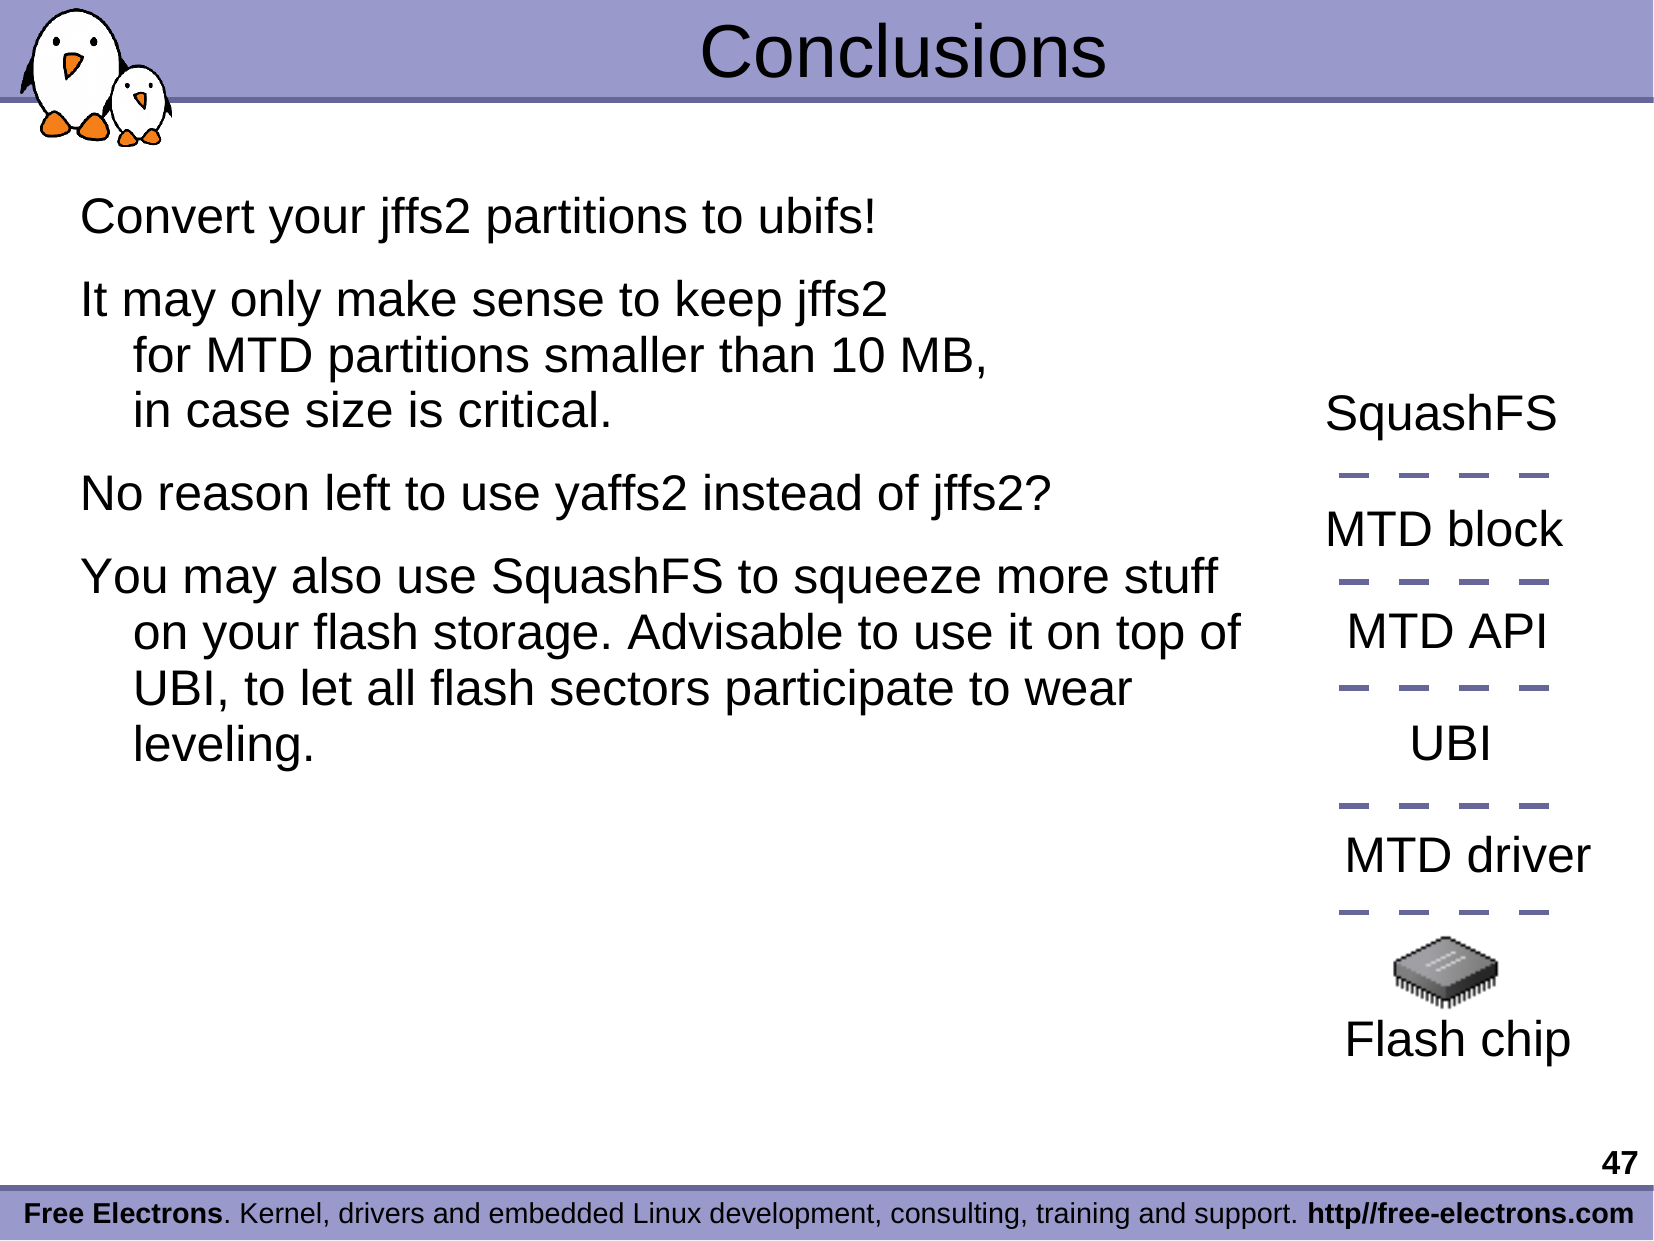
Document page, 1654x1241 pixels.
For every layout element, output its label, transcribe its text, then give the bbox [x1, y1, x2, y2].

list Convert your jffs2 partitions to ubifs! It may only make sense to keep jffs2 for MTD partitions smaller than 10 MB, in case size is critical. No reason left to use yaffs2 instead of jffs2? You may also use SquashFS to squeeze more stuff on your flash storage. Advisable to use it on top of UBI, to let all flash sectors participate to wear leveling. [62, 188, 1256, 1038]
text_box MTD driver [1344, 827, 1592, 890]
text_box MTD API [1332, 603, 1550, 666]
picture [20, 8, 172, 147]
text_box SquashFS [1324, 385, 1558, 448]
text_box UBI [1409, 715, 1493, 778]
text_box MTD block [1324, 500, 1564, 564]
picture [1387, 915, 1506, 1010]
title Conclusions [178, 4, 1631, 98]
text_box Flash chip [1344, 1010, 1572, 1073]
